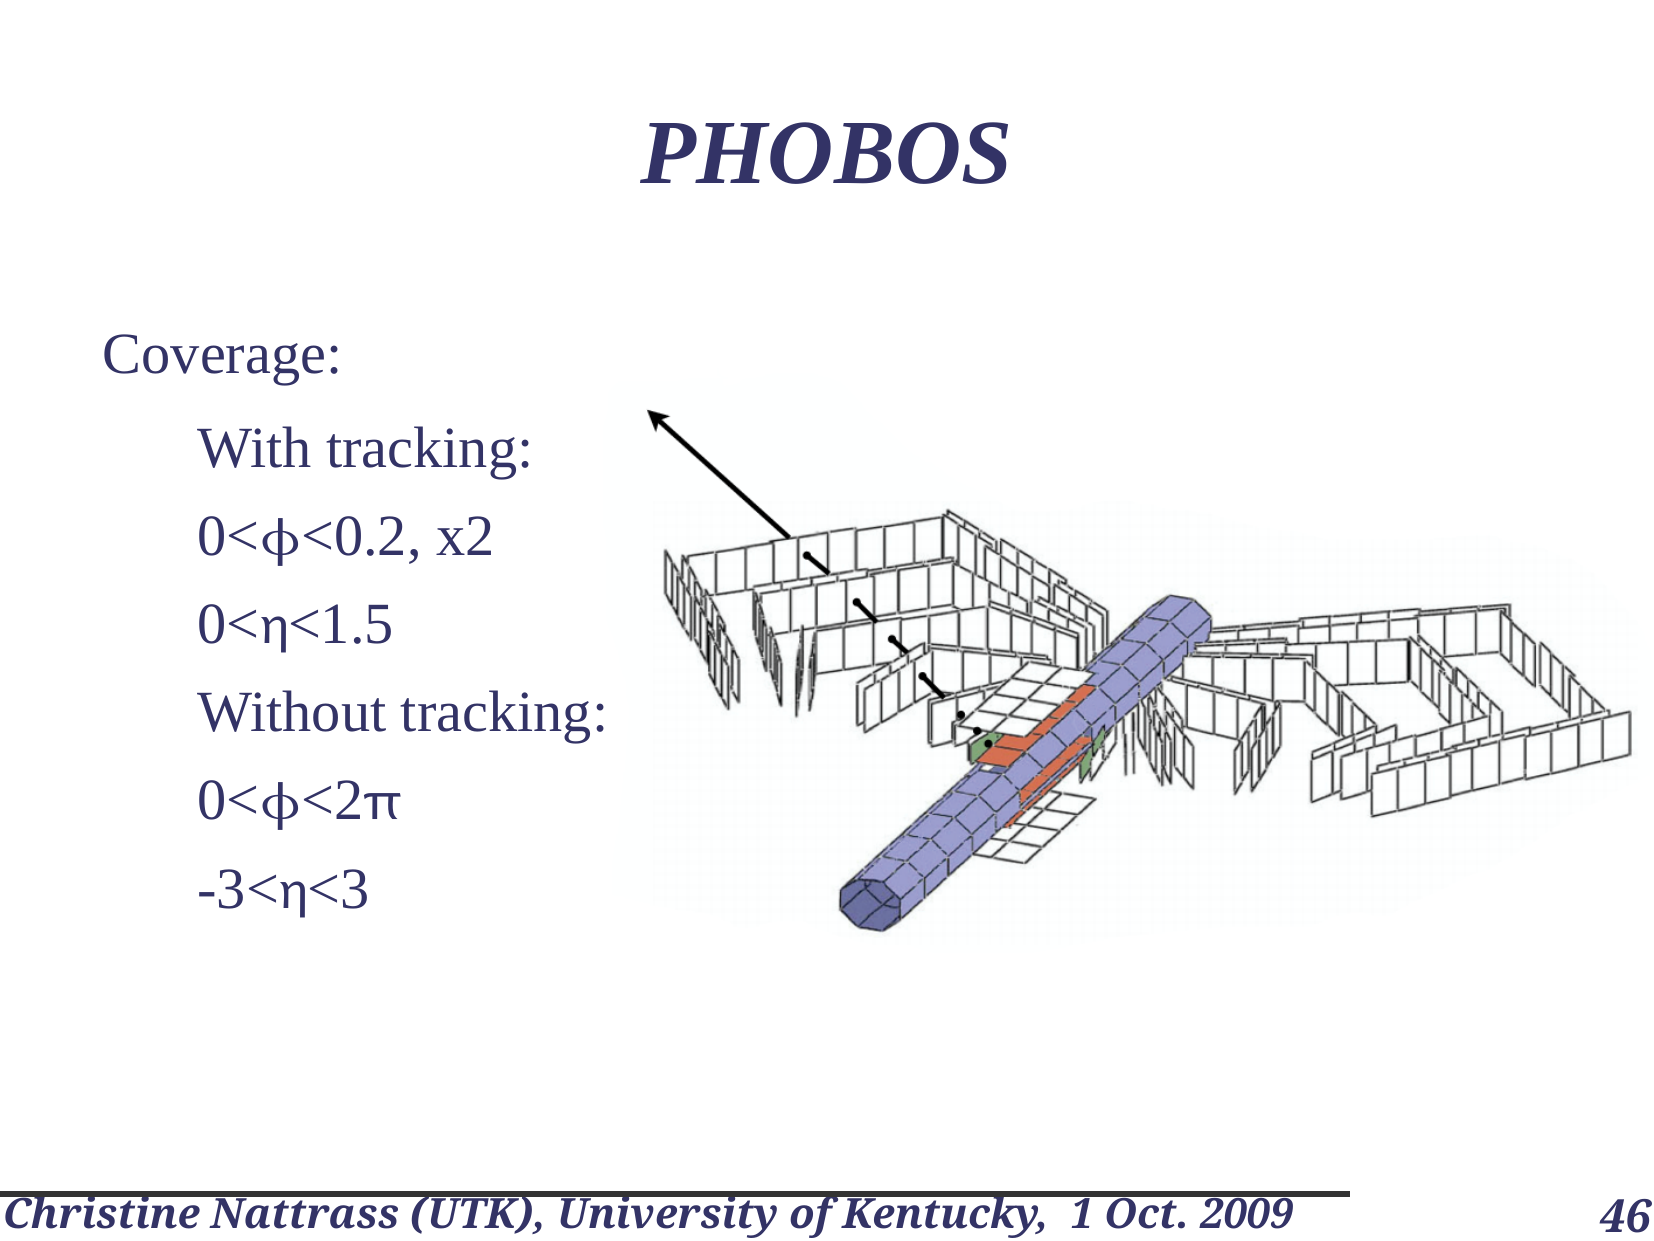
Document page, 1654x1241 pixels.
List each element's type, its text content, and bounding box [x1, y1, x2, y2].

picture [638, 368, 1654, 953]
title PHOBOS [82, 49, 1571, 257]
list Coverage: With tracking: 0<<0.2, x2 0<<1.5 Without tracking: 0<<2 -3<<3 [102, 321, 638, 1052]
